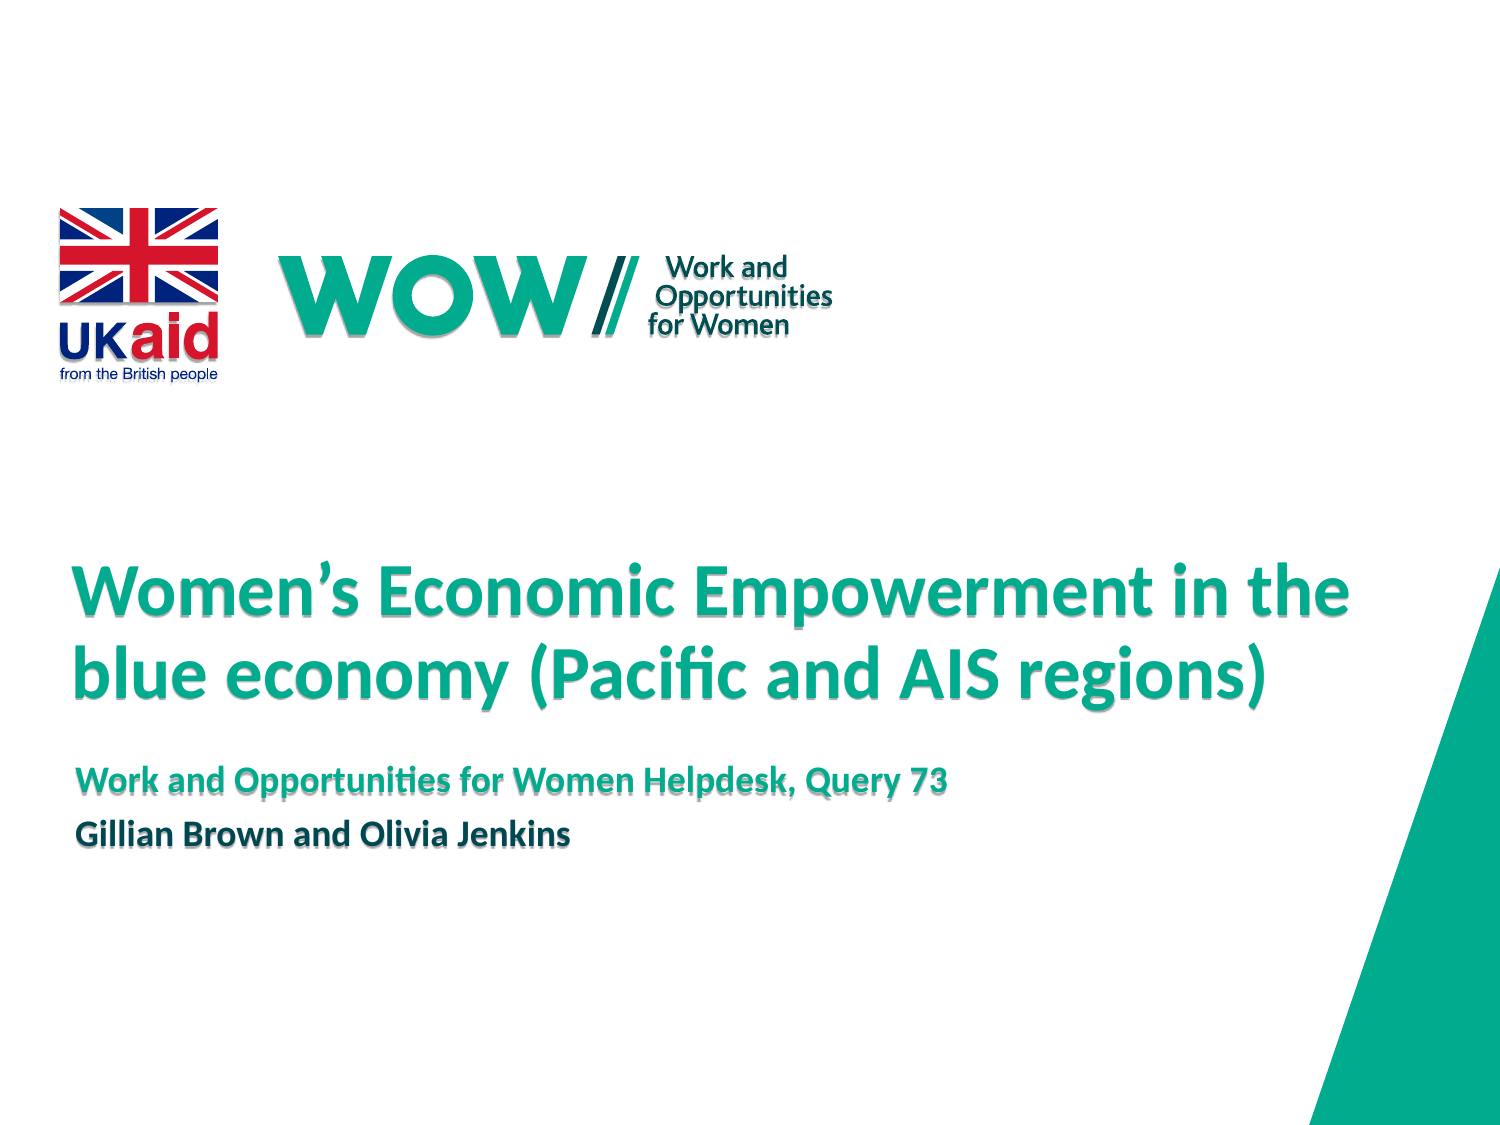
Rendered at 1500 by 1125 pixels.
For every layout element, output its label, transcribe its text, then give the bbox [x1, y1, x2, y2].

title Women’s Economic Empowerment in the blue economy (Pacific and AIS regions) [71, 546, 1369, 757]
subtitle Work and Opportunities for Women Helpdesk, Query 73 Gillian Brown and Olivia Jenkins [75, 755, 1369, 1026]
